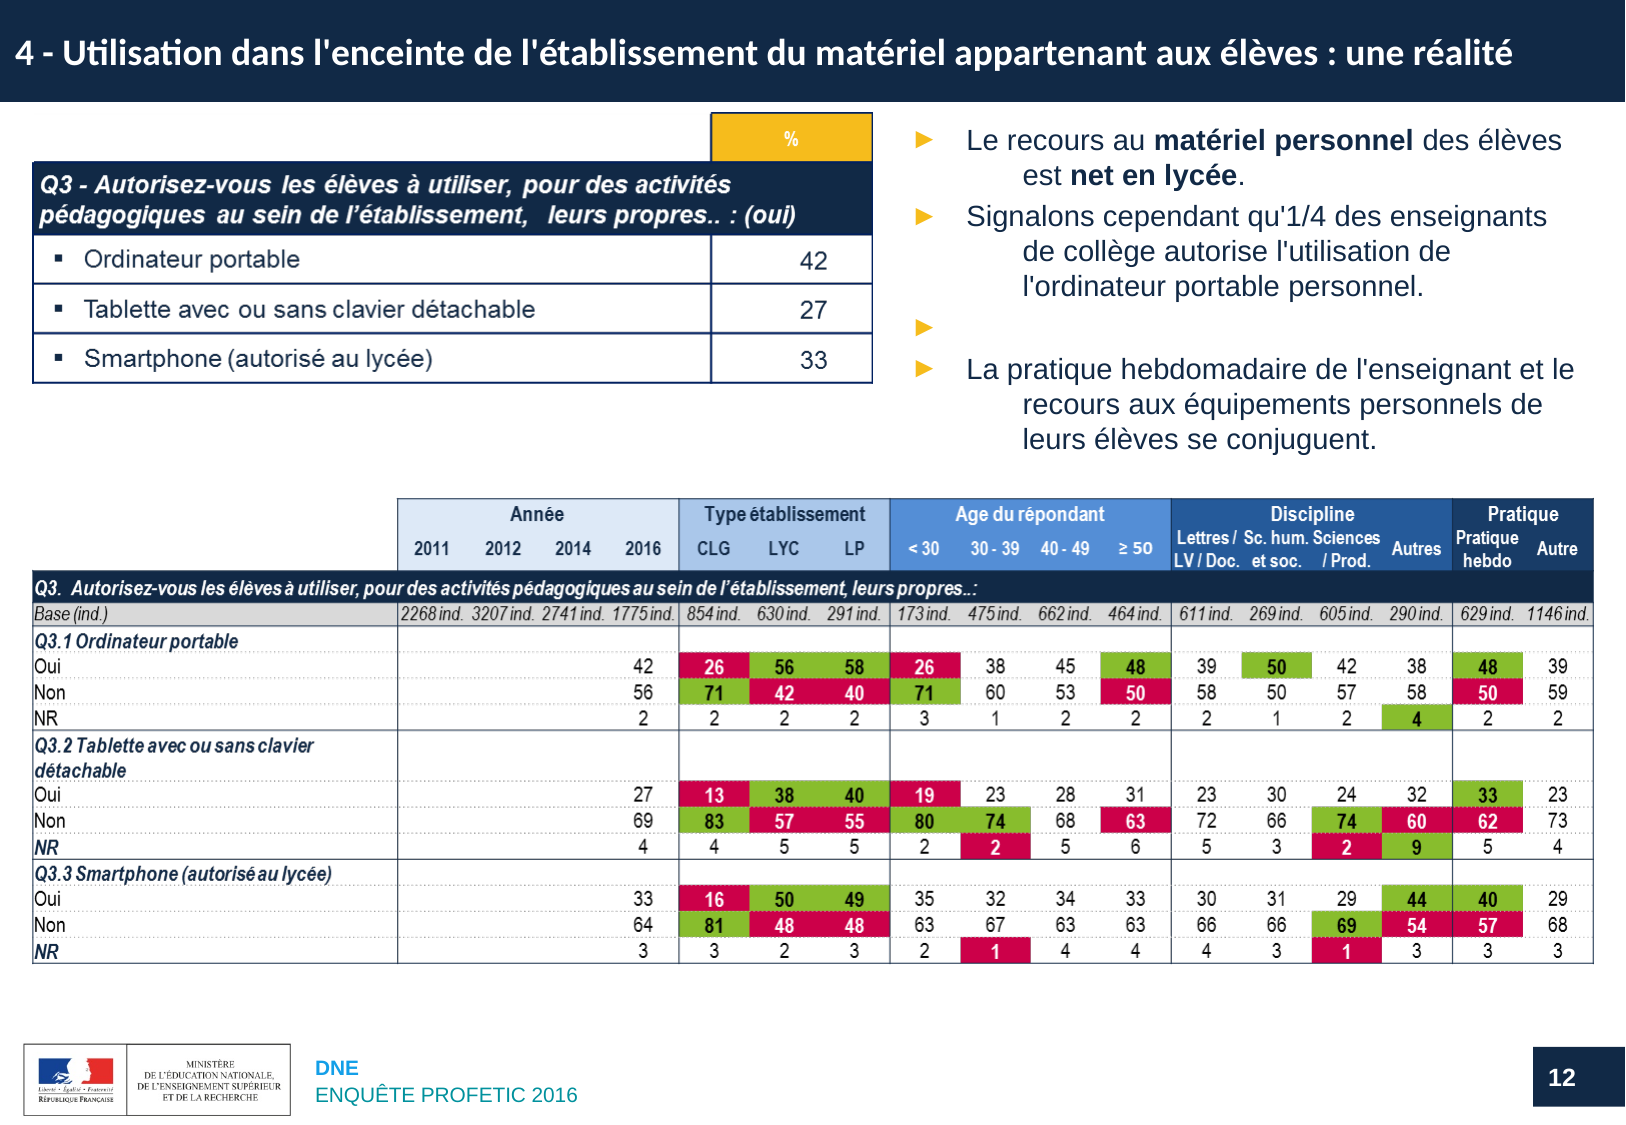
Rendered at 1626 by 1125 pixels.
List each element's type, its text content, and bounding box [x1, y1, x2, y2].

list Le recours au matériel personnel des élèves est net en lycée. Signalons cependant qu'1/4 des enseignants de collège autorise l'utilisation de l'ordinateur portable personnel. La pratique hebdomadaire de l'enseignant et le recours aux équipements personnels de leurs élèves se conjuguent. [895, 113, 1593, 492]
picture [32, 112, 873, 389]
title 4 - Utilisation dans l'enceinte de l'établissement du matériel appartenant aux élèves : une réalité [0, 0, 1625, 102]
text_box 12 [1533, 1046, 1625, 1107]
picture [32, 493, 1594, 977]
